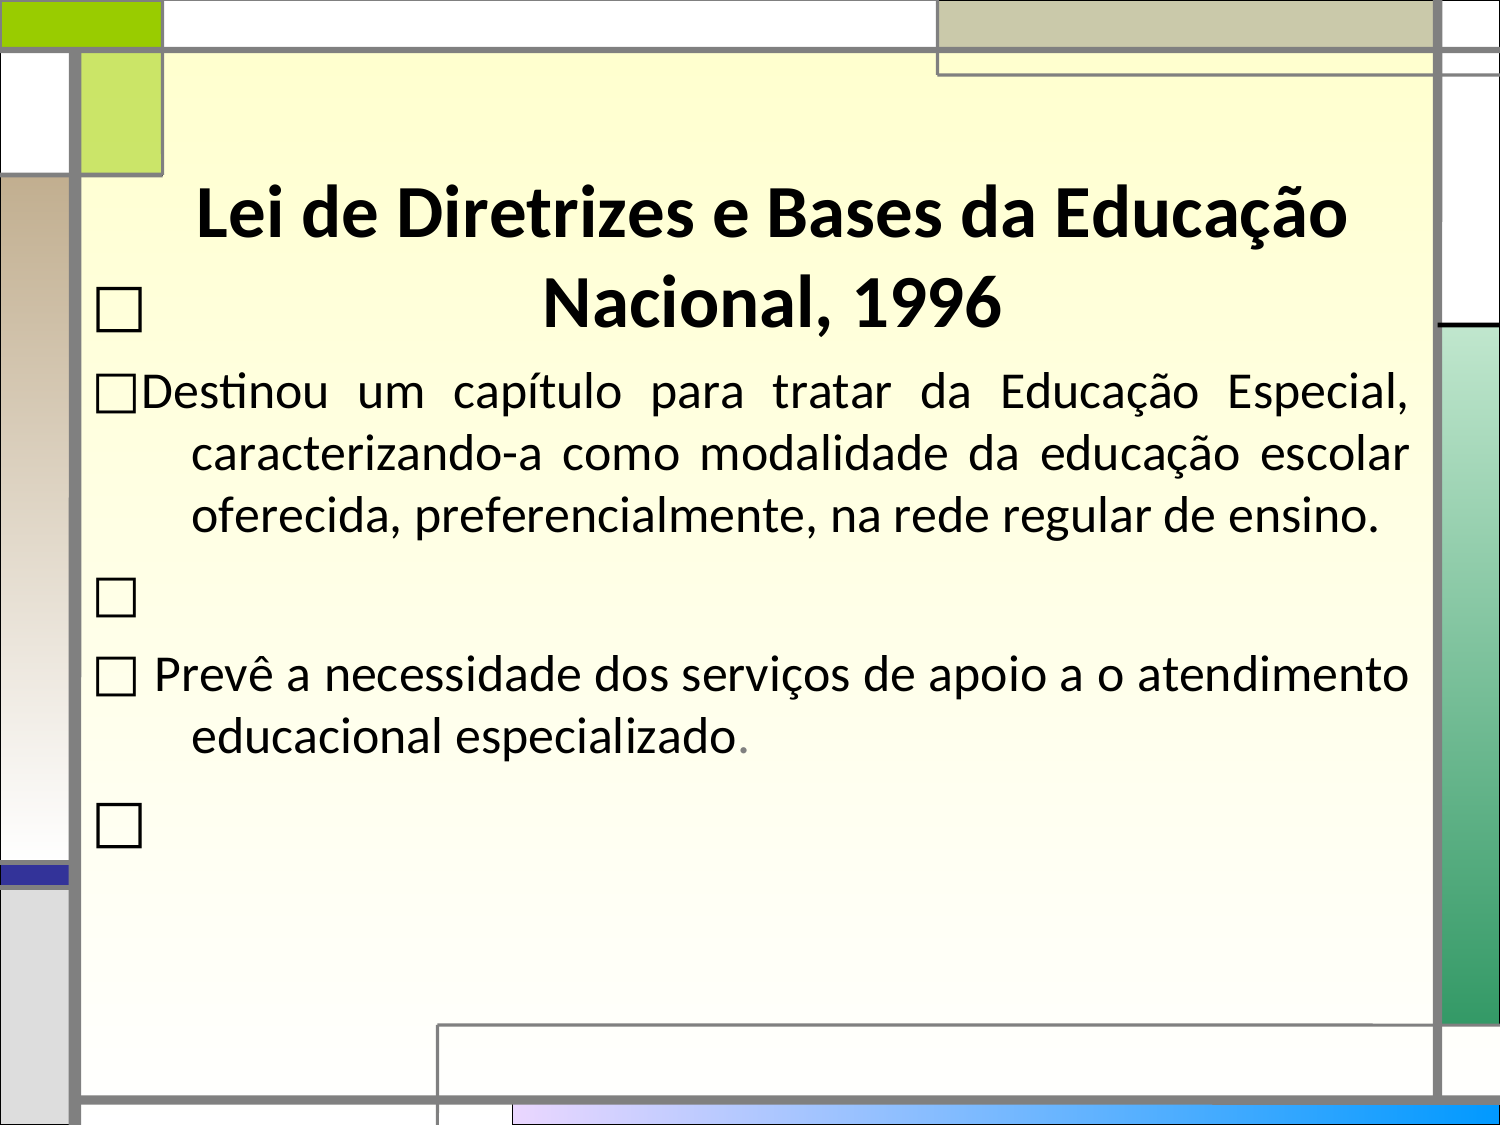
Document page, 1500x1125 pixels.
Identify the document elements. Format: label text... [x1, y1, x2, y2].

list Destinou um capítulo para tratar da Educação Especial, caracterizando-a como modalidade da educação escolar oferecida, preferencialmente, na rede regular de ensino. Prevê a necessidade dos serviços de apoio a o atendimento educacional especializado. [76, 255, 1427, 816]
title Lei de Diretrizes e Bases da Educação Nacional, 1996 [135, 54, 1411, 209]
